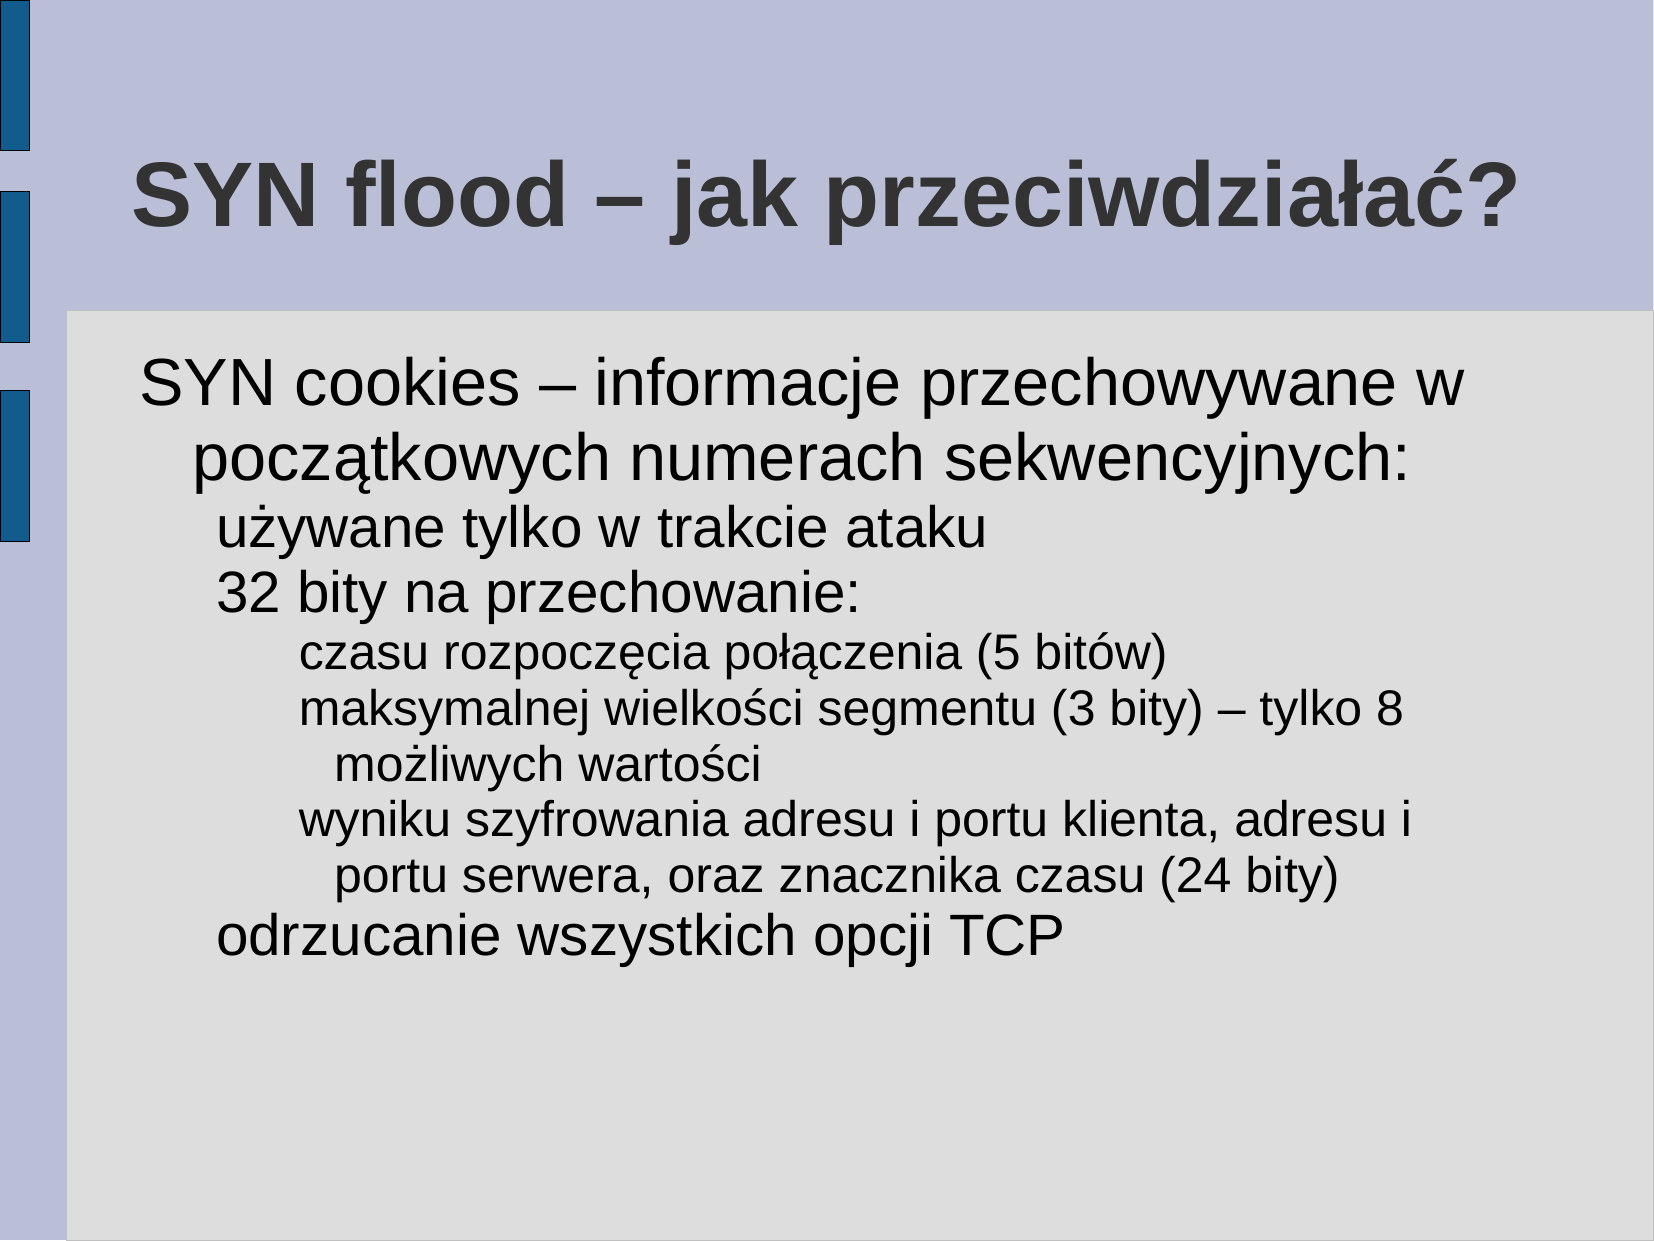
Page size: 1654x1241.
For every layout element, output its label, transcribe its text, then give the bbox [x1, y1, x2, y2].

list SYN cookies – informacje przechowywane w początkowych numerach sekwencyjnych: używane tylko w trakcie ataku 32 bity na przechowanie: czasu rozpoczęcia połączenia (5 bitów) maksymalnej wielkości segmentu (3 bity) – tylko 8 możliwych wartości wyniku szyfrowania adresu i portu klienta, adresu i portu serwera, oraz znacznika czasu (24 bity) odrzucanie wszystkich opcji TCP [121, 344, 1534, 1211]
title SYN flood – jak przeciwdziałać? [121, 91, 1534, 299]
